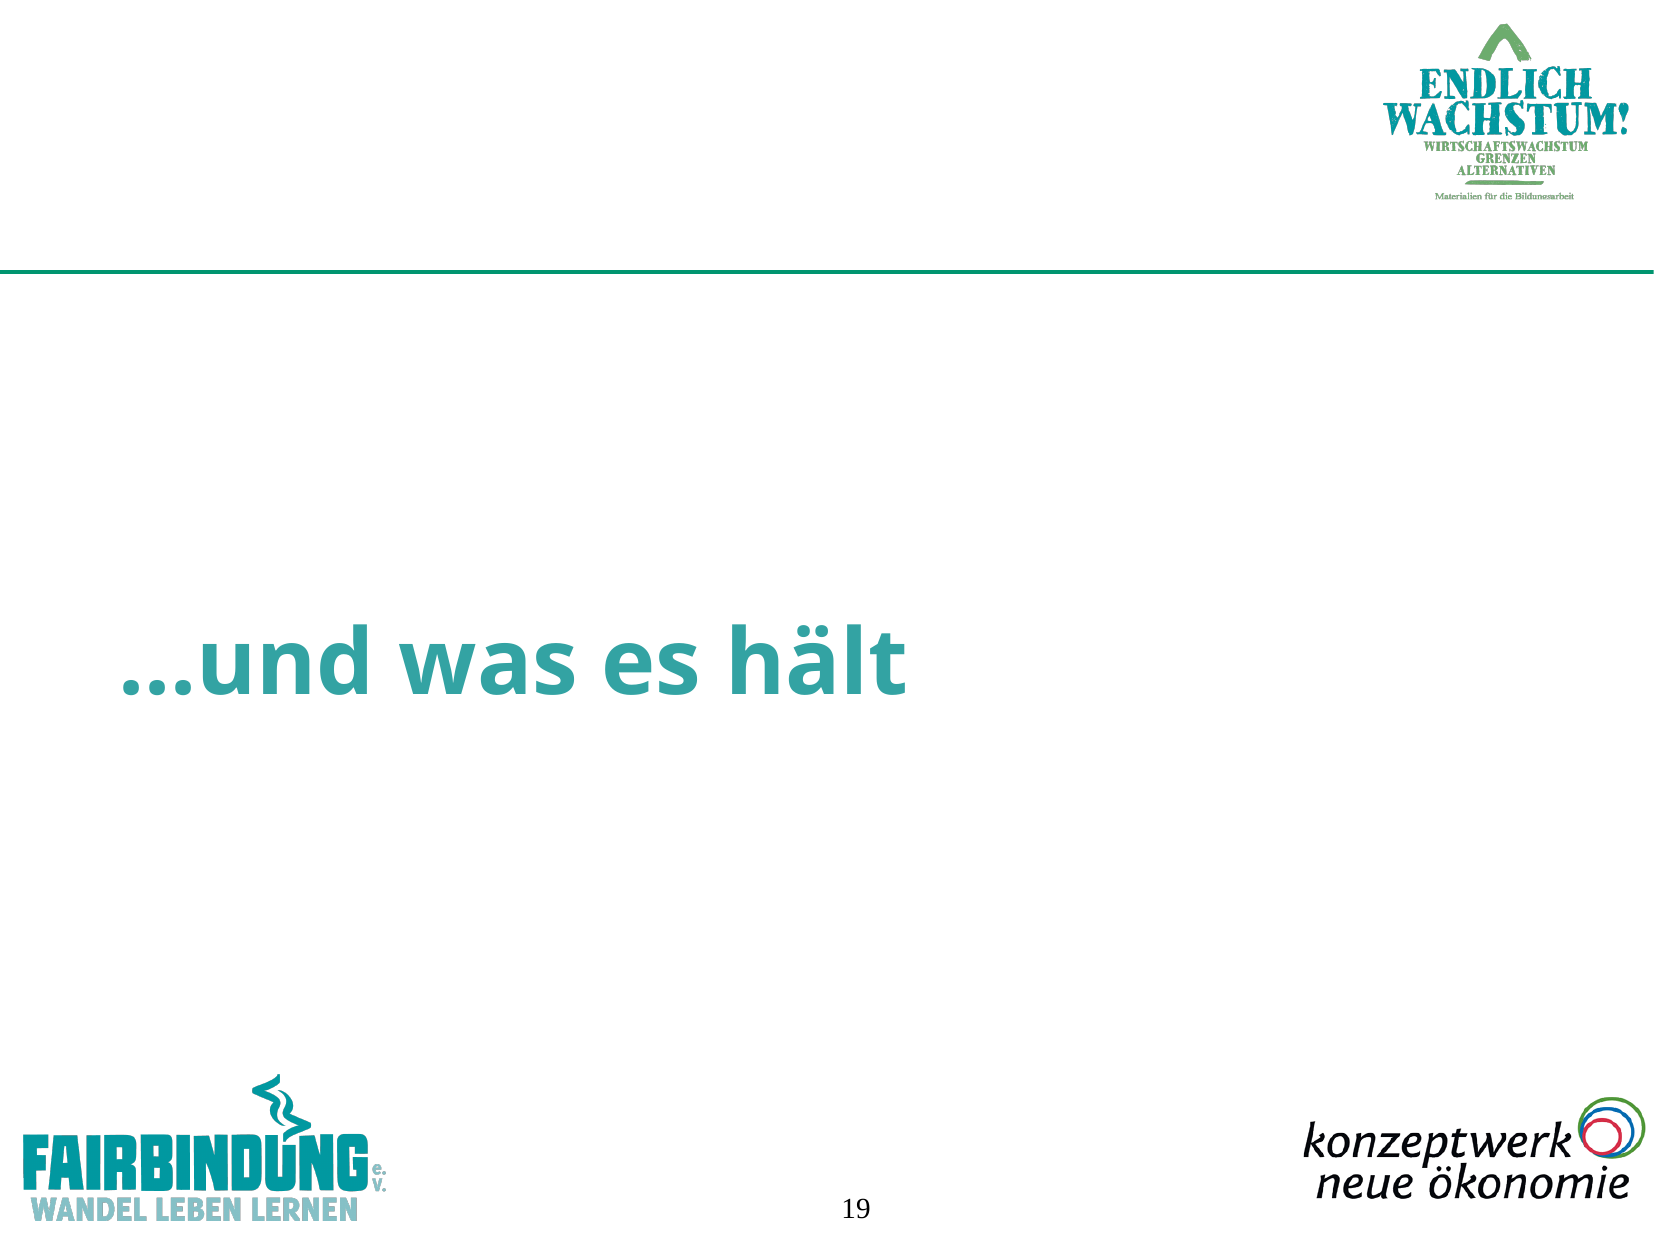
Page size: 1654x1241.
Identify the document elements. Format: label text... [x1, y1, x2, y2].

picture [23, 1074, 386, 1221]
picture [1382, 23, 1630, 201]
title ...und was es hält [118, 555, 1607, 763]
picture [1291, 1081, 1654, 1235]
